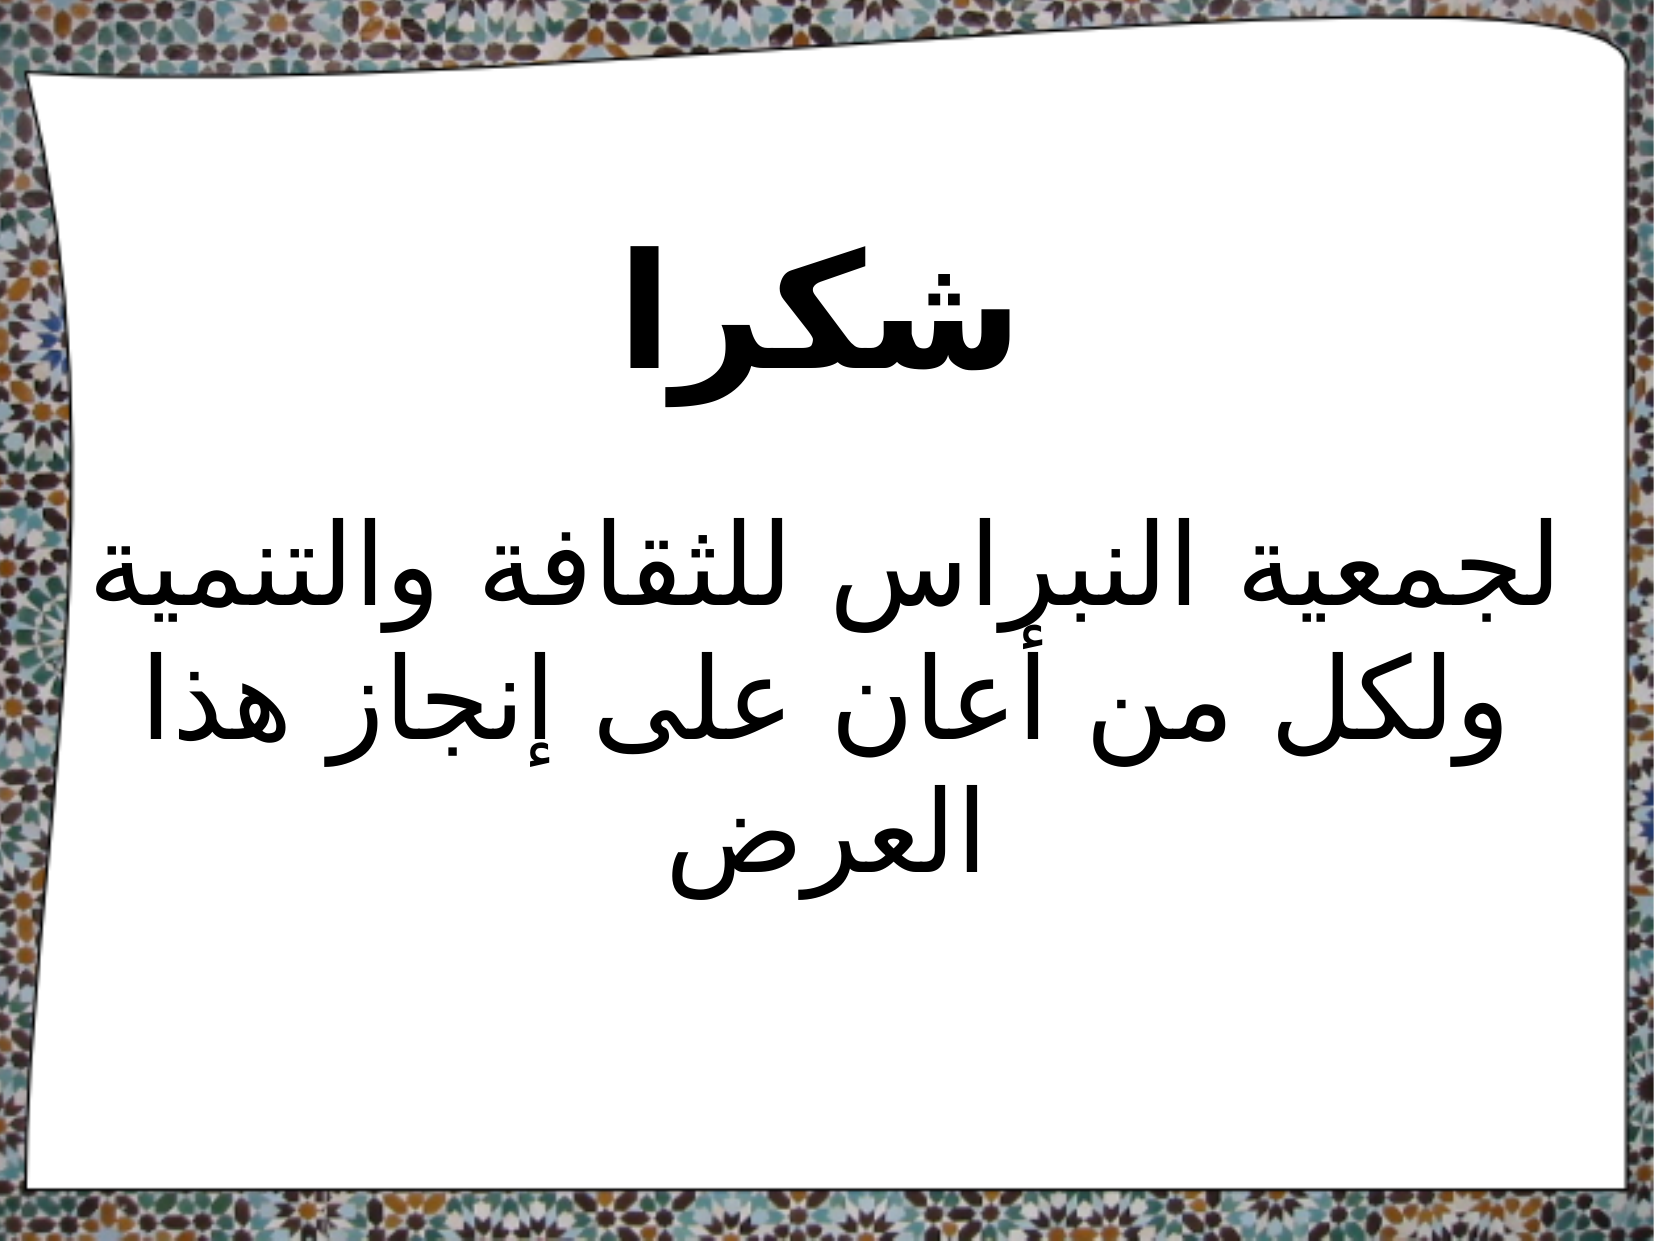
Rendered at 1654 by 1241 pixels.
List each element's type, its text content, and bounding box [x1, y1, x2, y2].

title شكرا [76, 181, 1565, 443]
subtitle لجمعية النبراس للثقافة والتنمية ولكل من أعان على إنجاز هذا العرض [82, 297, 1571, 1102]
picture [0, 0, 1654, 1241]
